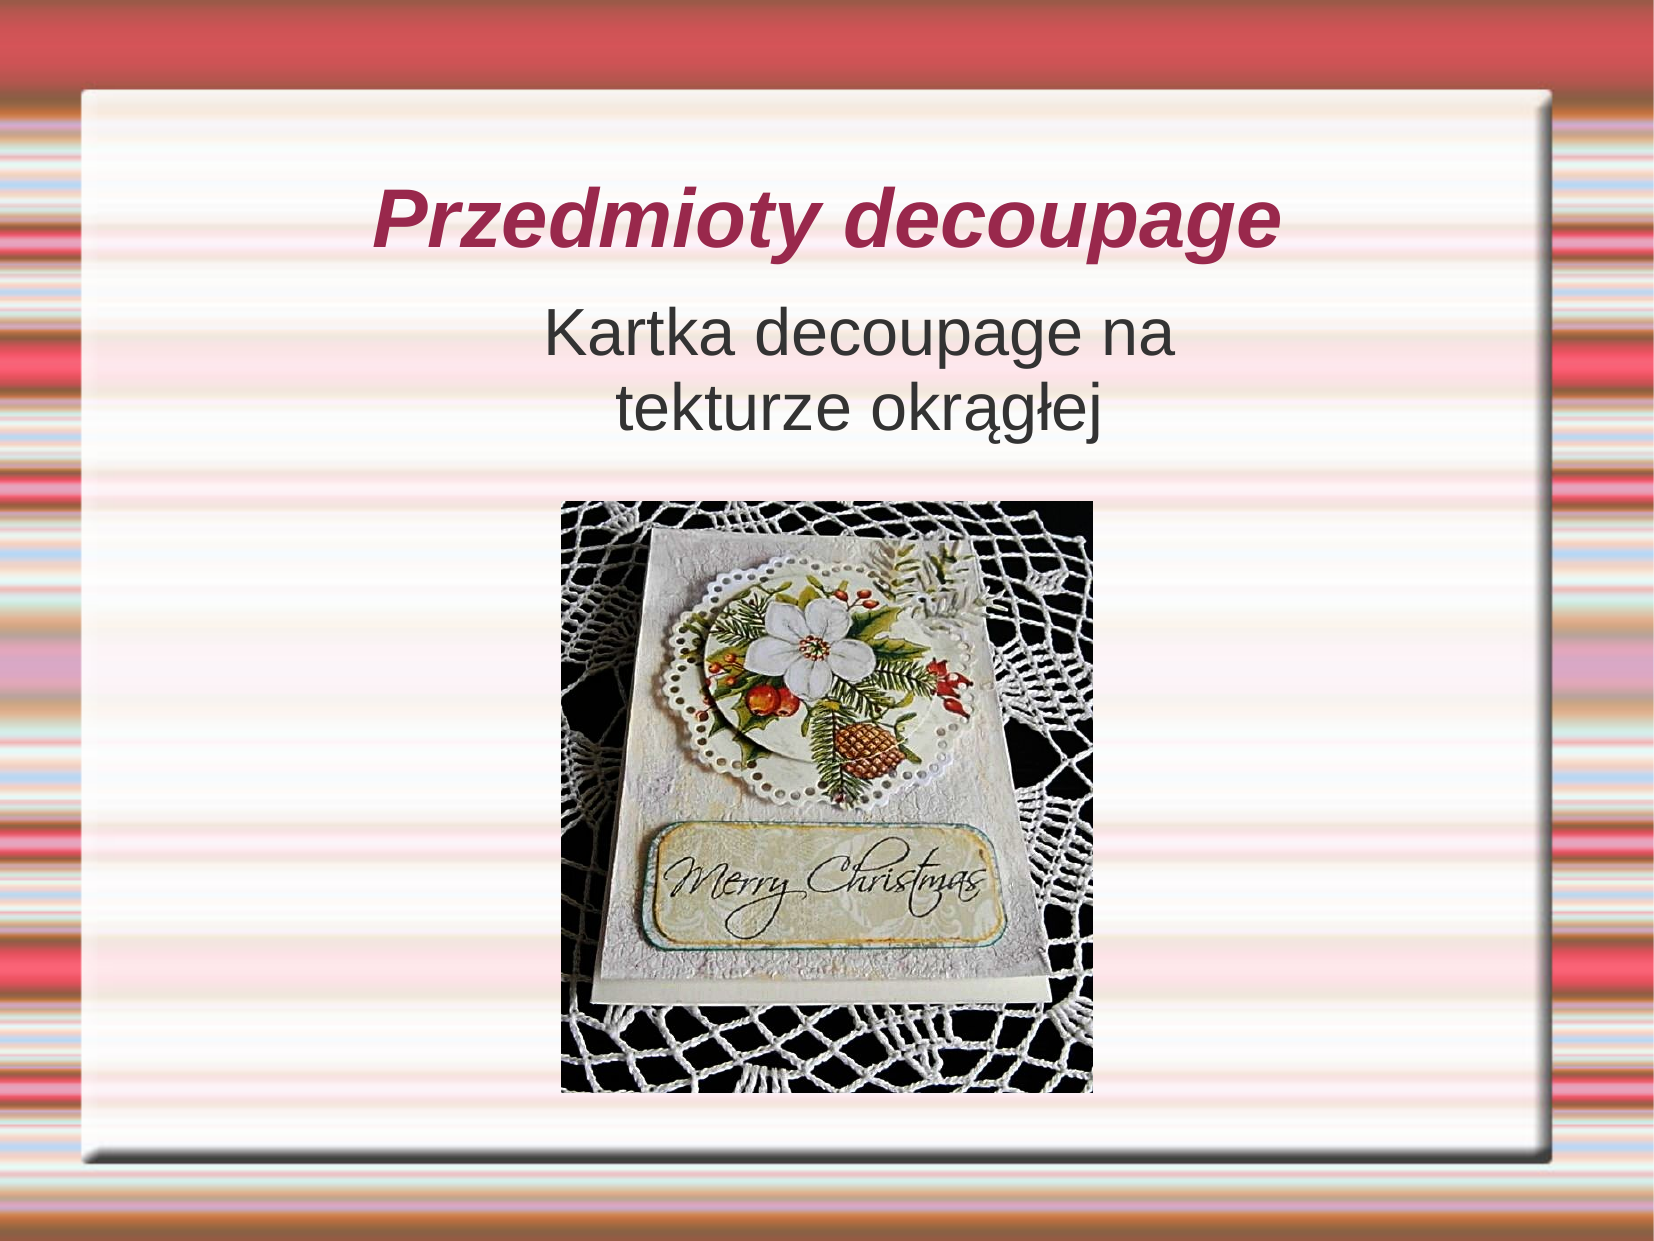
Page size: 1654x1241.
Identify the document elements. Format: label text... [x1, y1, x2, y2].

title Przedmioty decoupage [121, 122, 1534, 315]
picture [0, 0, 1654, 1241]
list Kartka decoupage na tekturze okrągłej [442, 295, 1194, 1062]
